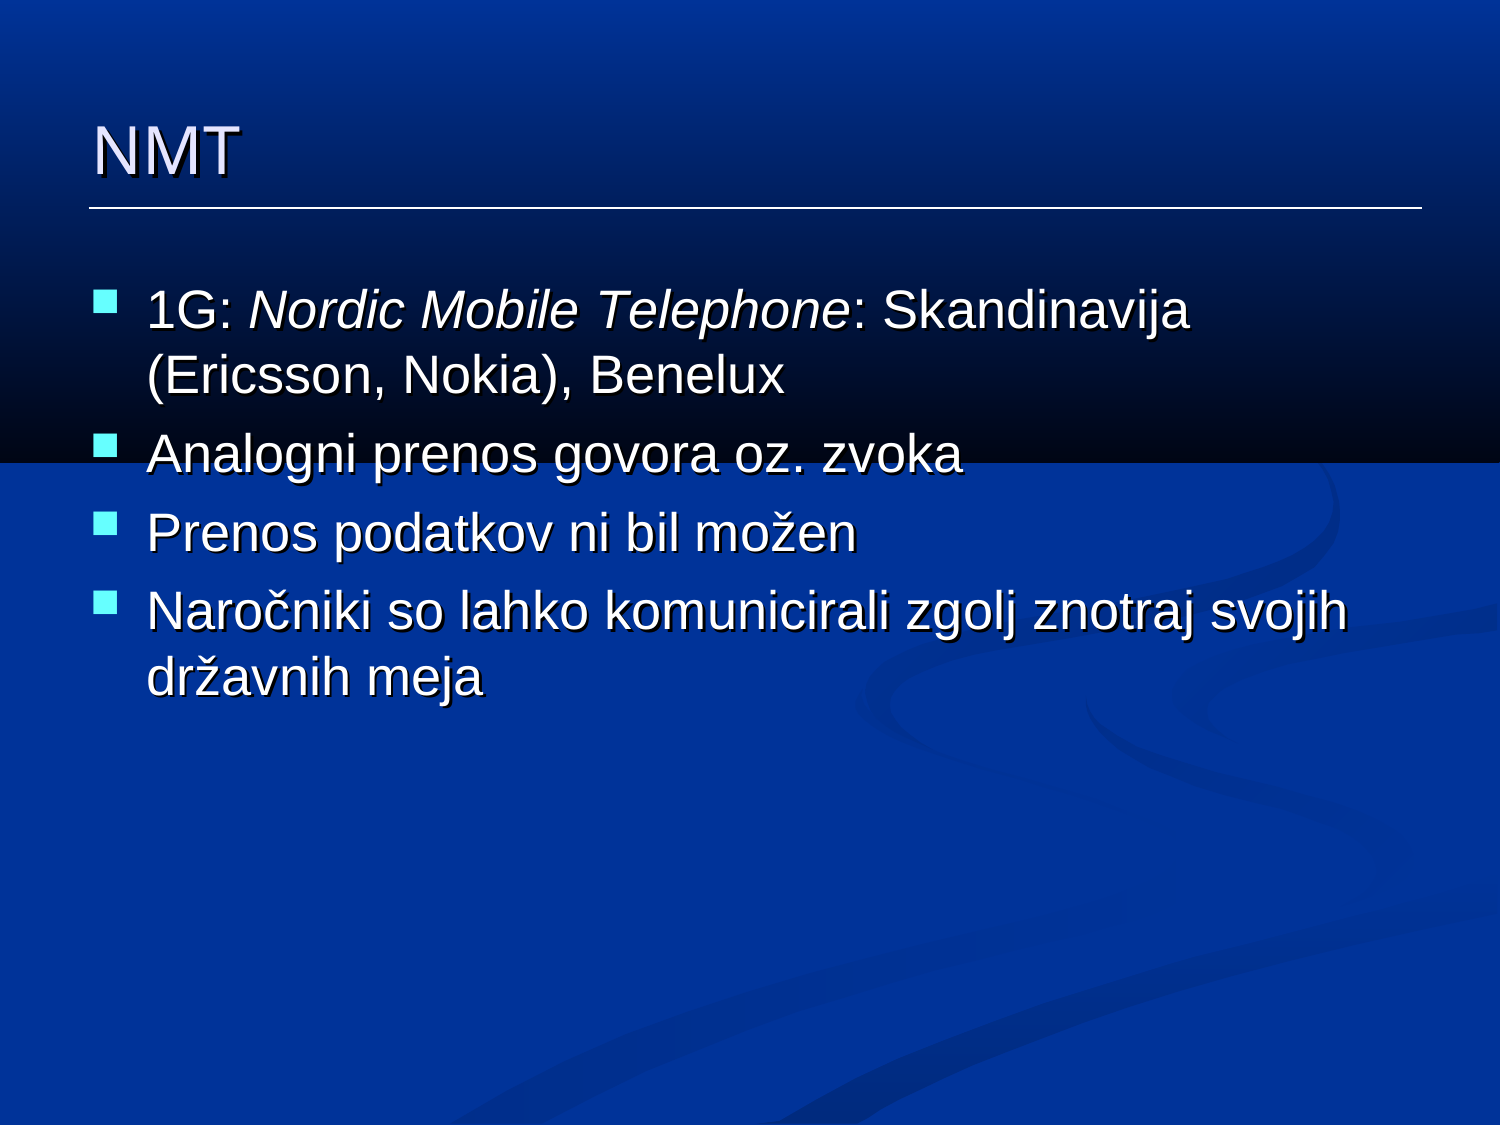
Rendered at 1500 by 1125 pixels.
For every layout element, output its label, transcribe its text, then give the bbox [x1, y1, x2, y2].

list 1G: Nordic Mobile Telephone: Skandinavija (Ericsson, Nokia), Benelux Analogni prenos govora oz. zvoka Prenos podatkov ni bil možen Naročniki so lahko komunicirali zgolj znotraj svojih državnih meja [75, 267, 1426, 1071]
text_box NMT [76, 54, 1352, 242]
